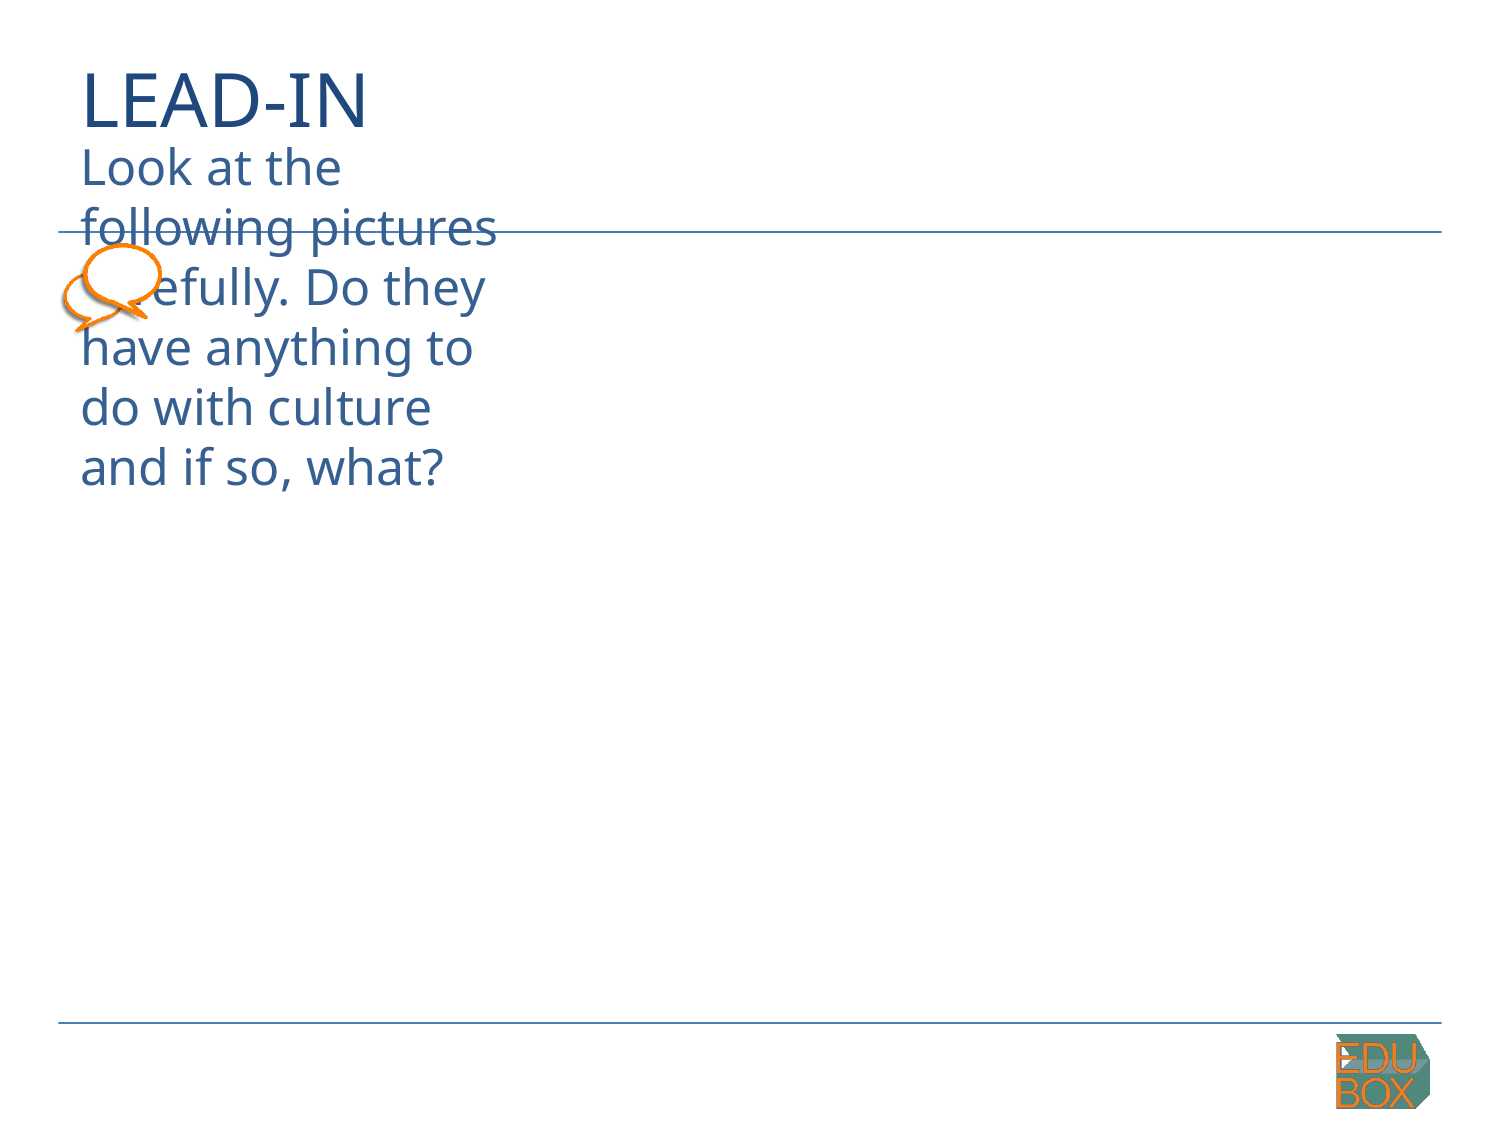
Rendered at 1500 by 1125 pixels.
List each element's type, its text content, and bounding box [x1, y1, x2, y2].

list Look at the following pictures carefully. Do they have anything to do with culture and if so, what? [183, 244, 1349, 434]
title LEAD-IN [64, 42, 1040, 153]
picture [58, 243, 162, 339]
picture [1328, 1028, 1437, 1114]
